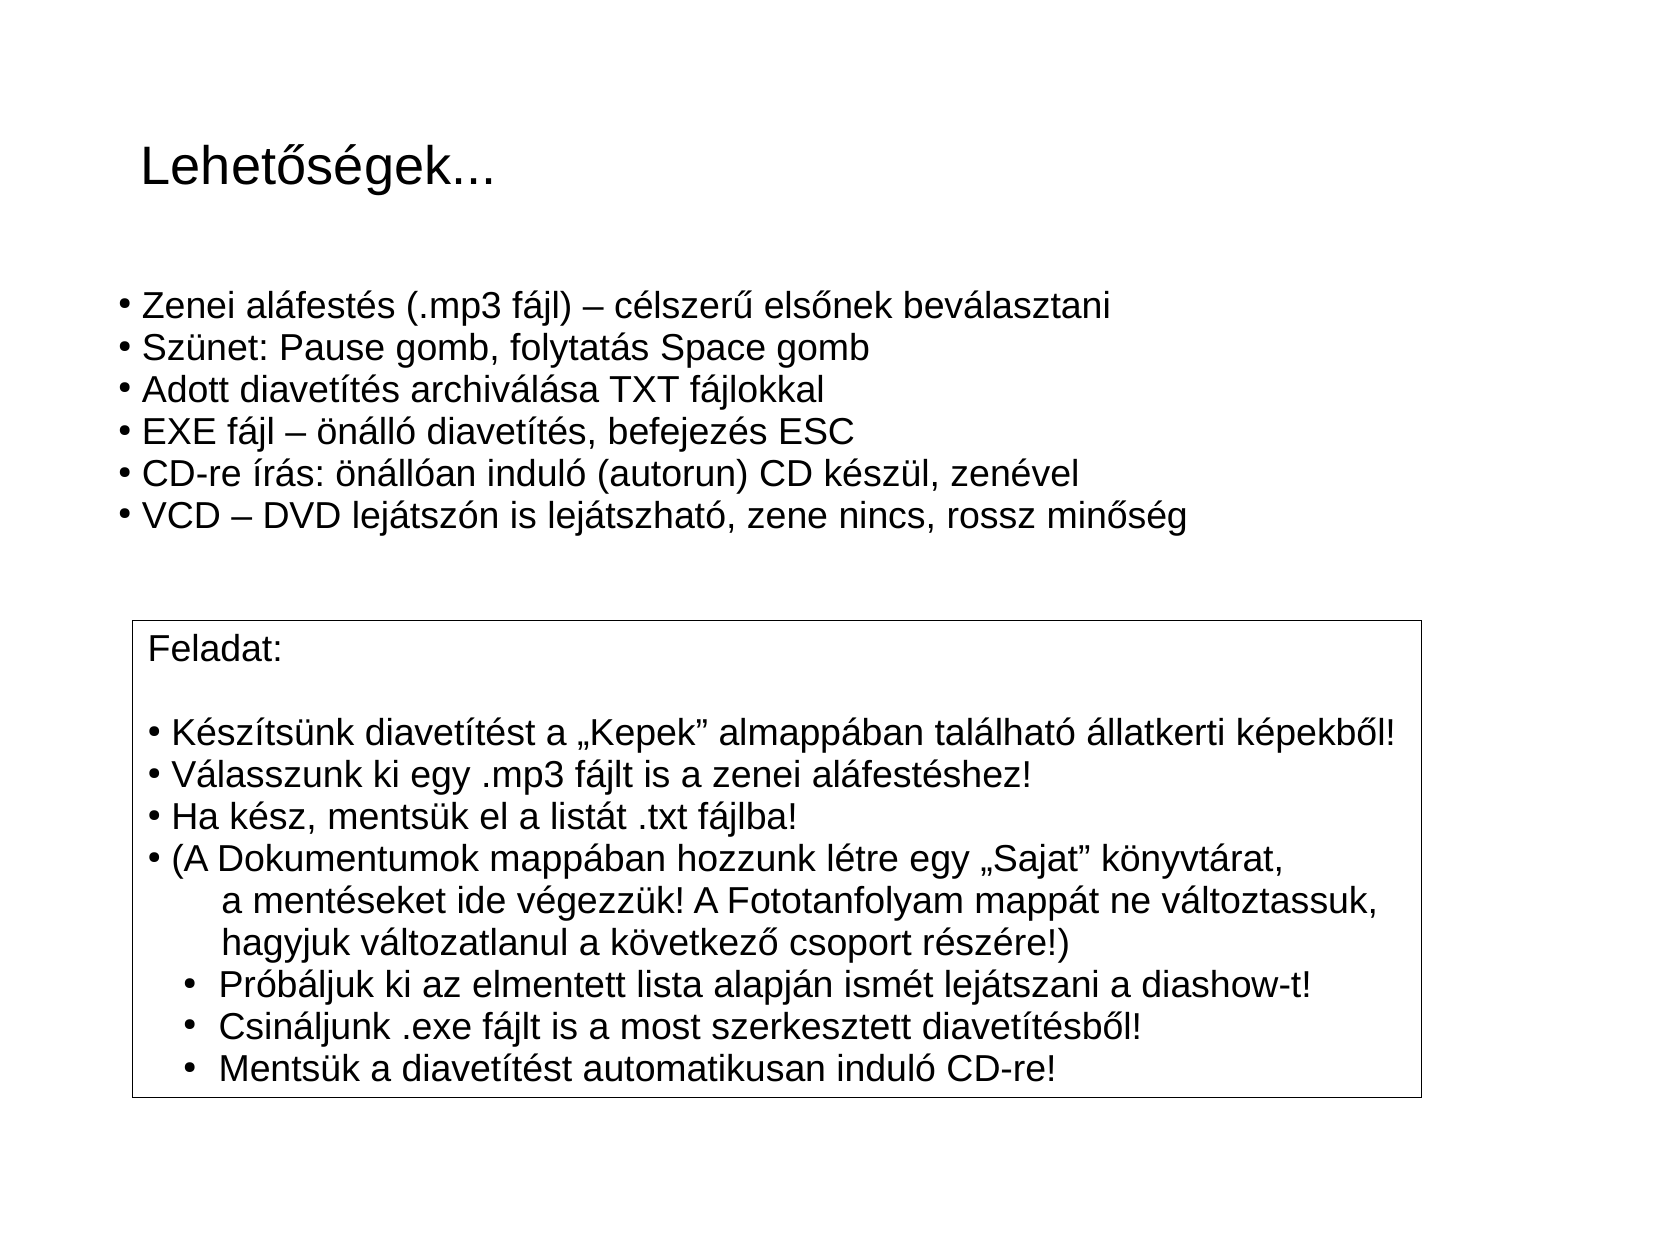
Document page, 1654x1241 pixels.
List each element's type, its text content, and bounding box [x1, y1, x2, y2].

text_box Zenei aláfestés (.mp3 fájl) – célszerű elsőnek beválasztani Szünet: Pause gomb, folytatás Space gomb Adott diavetítés archiválása TXT fájlokkal EXE fájl – önálló diavetítés, befejezés ESC CD-re írás: önállóan induló (autorun) CD készül, zenével VCD – DVD lejátszón is lejátszható, zene nincs, rossz minőség [103, 276, 1204, 545]
text_box Feladat: Készítsünk diavetítést a „Kepek” almappában található állatkerti képekből! Válasszunk ki egy .mp3 fájlt is a zenei aláfestéshez! Ha kész, mentsük el a listát .txt fájlba! (A Dokumentumok mappában hozzunk létre egy „Sajat” könyvtárat, a mentéseket ide végezzük! A Fototanfolyam mappát ne változtassuk, hagyjuk változatlanul a következő csoport részére!) Próbáljuk ki az elmentett lista alapján ismét lejátszani a diashow-t! Csináljunk .exe fájlt is a most szerkesztett diavetítésből! Mentsük a diavetítést automatikusan induló CD-re! [132, 620, 1422, 1098]
text_box Lehetőségek... [125, 128, 513, 204]
